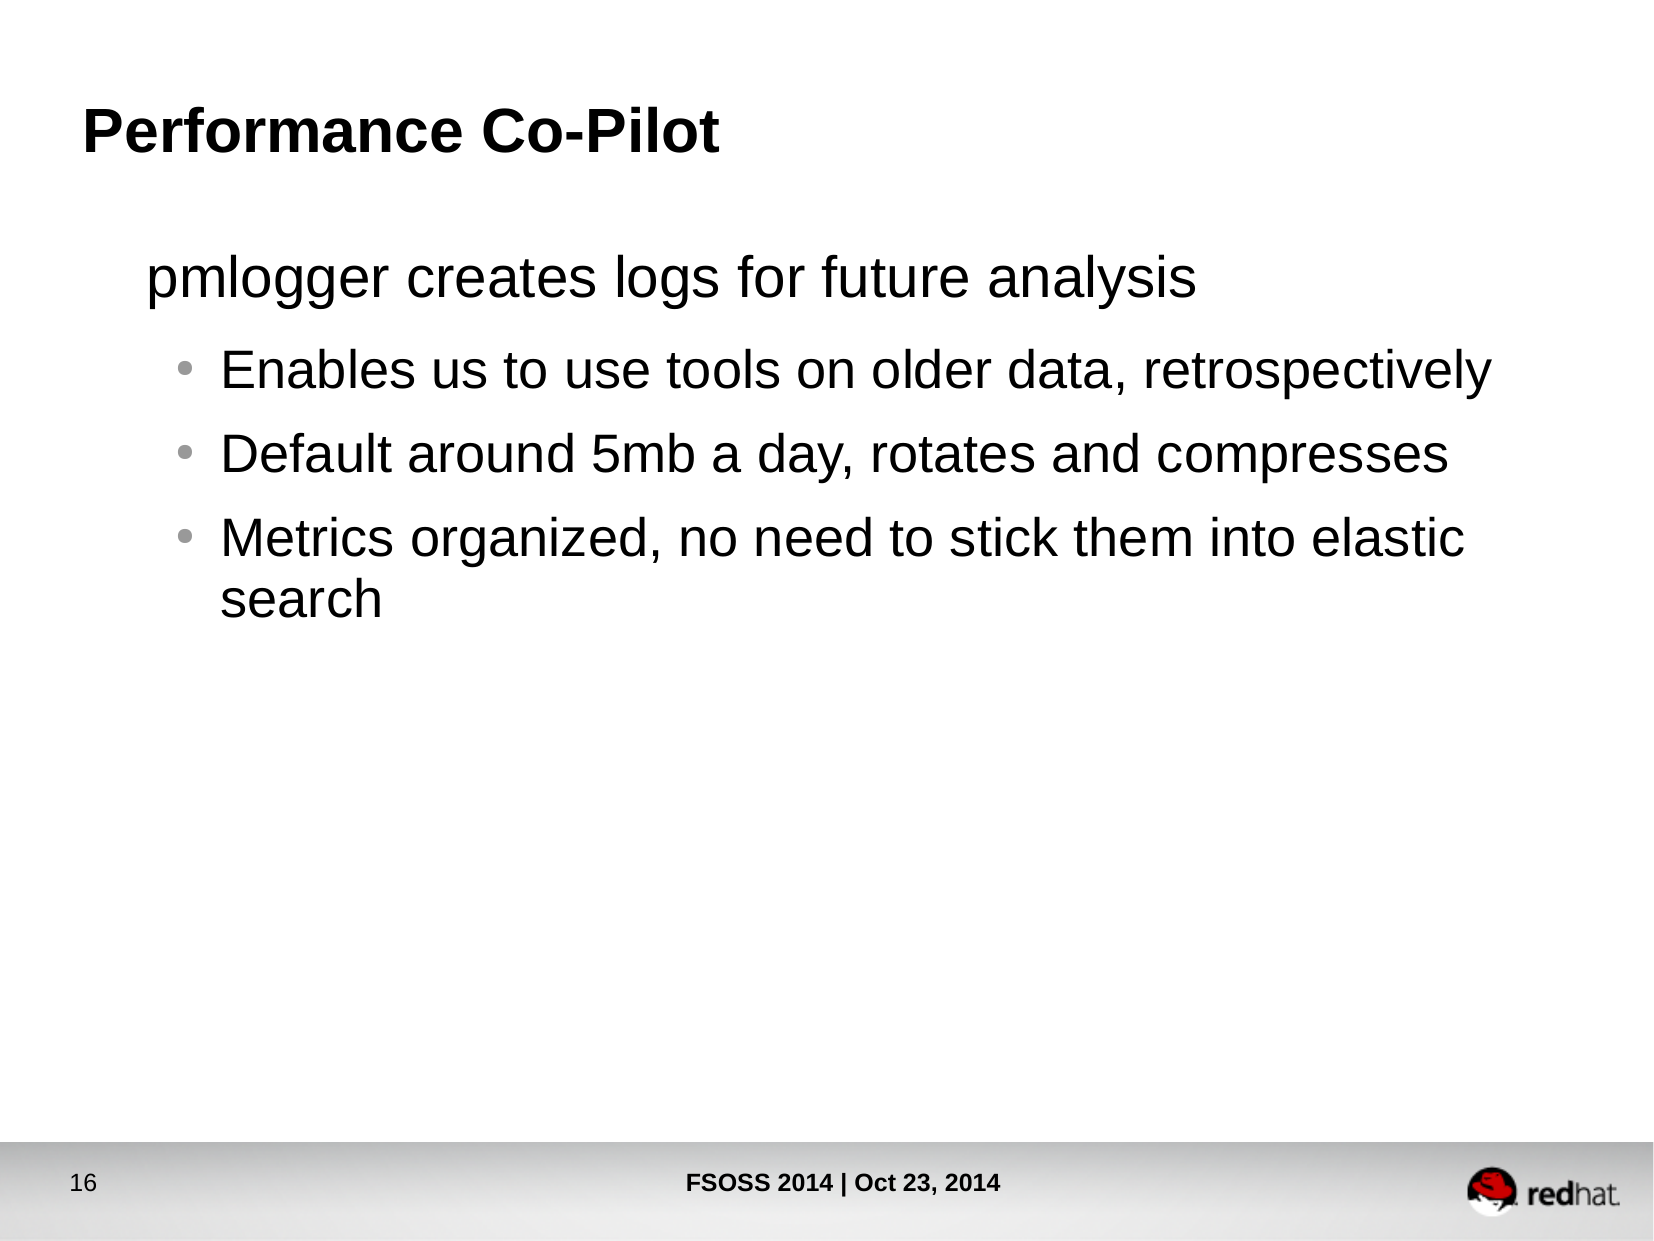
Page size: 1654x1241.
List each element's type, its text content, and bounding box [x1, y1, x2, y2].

list pmlogger creates logs for future analysis Enables us to use tools on older data, retrospectively Default around 5mb a day, rotates and compresses Metrics organized, no need to stick them into elastic search [86, 244, 1576, 1039]
picture [0, 1142, 1654, 1241]
title Performance Co-Pilot [82, 37, 1571, 226]
